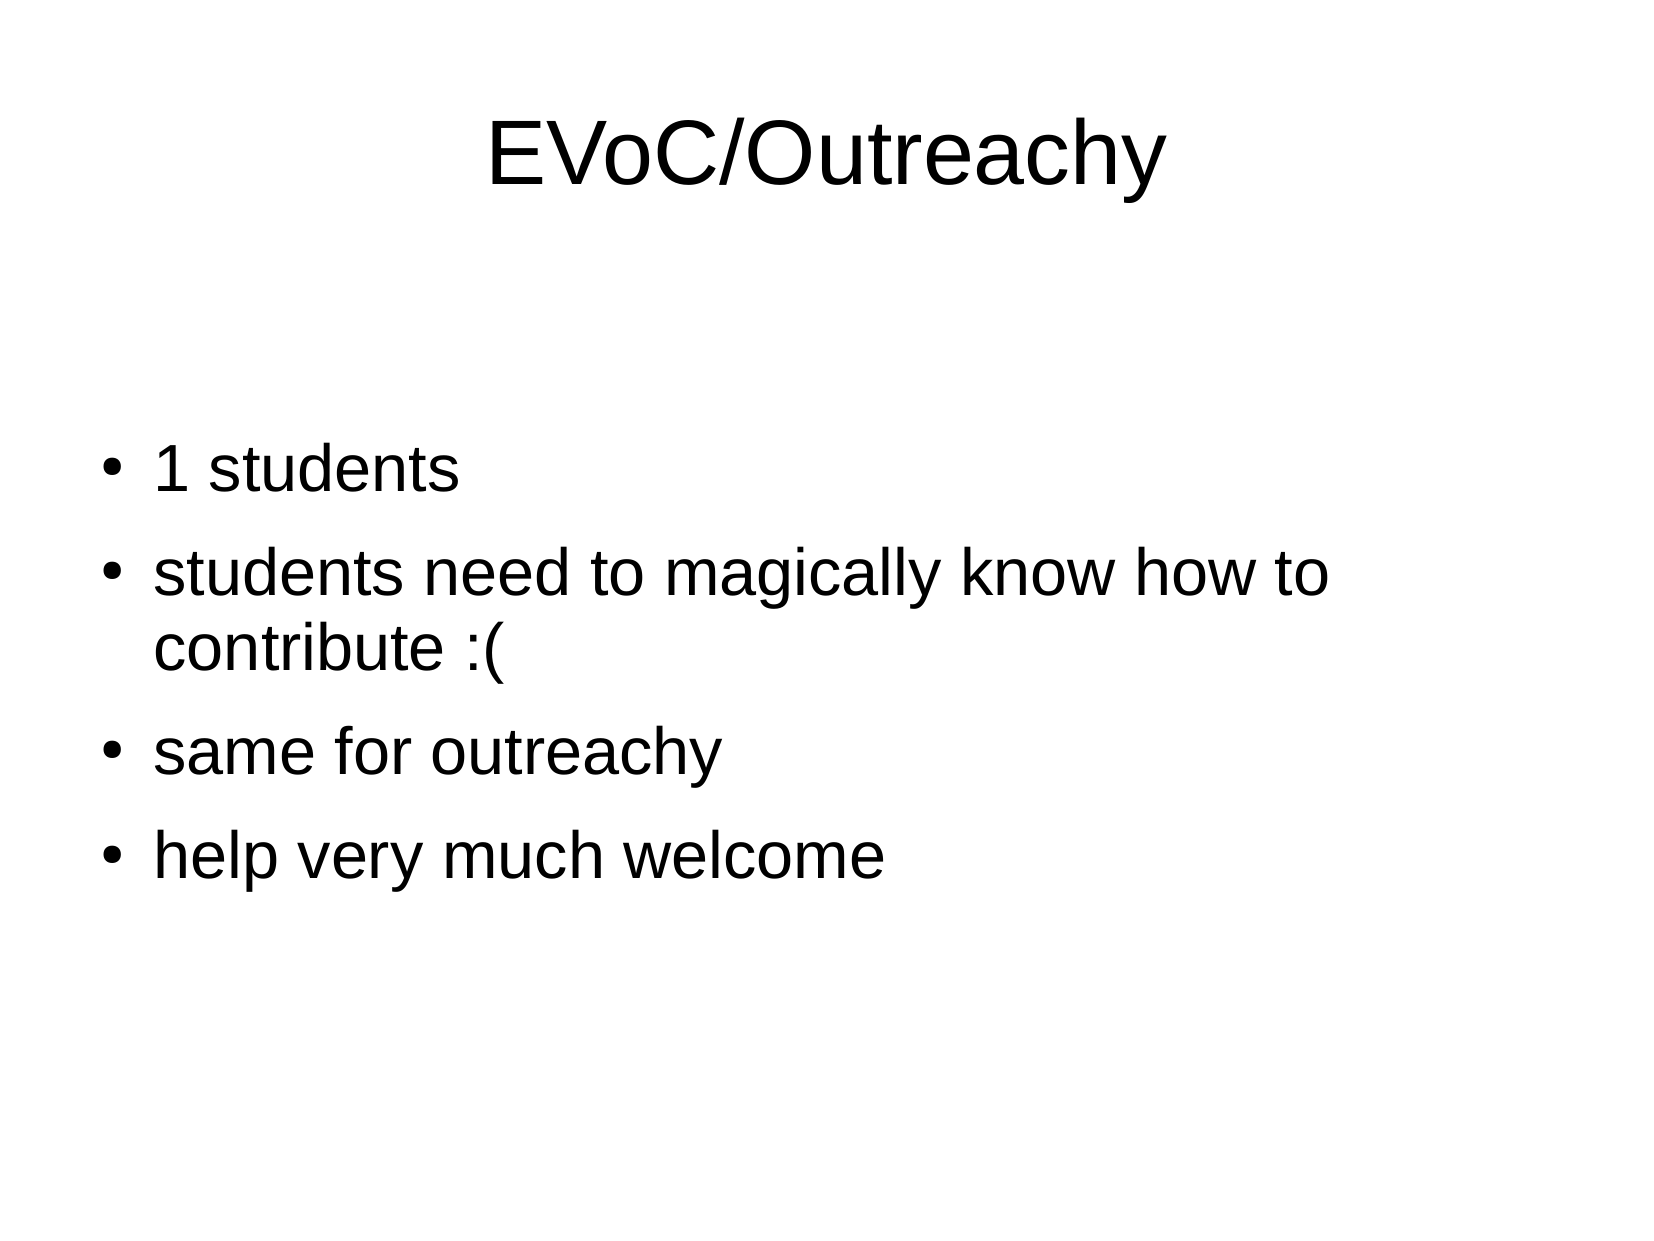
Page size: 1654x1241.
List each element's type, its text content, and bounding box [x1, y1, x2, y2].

list 1 students students need to magically know how to contribute :( same for outreachy help very much welcome [82, 431, 1571, 1021]
title EVoC/Outreachy [82, 49, 1571, 257]
